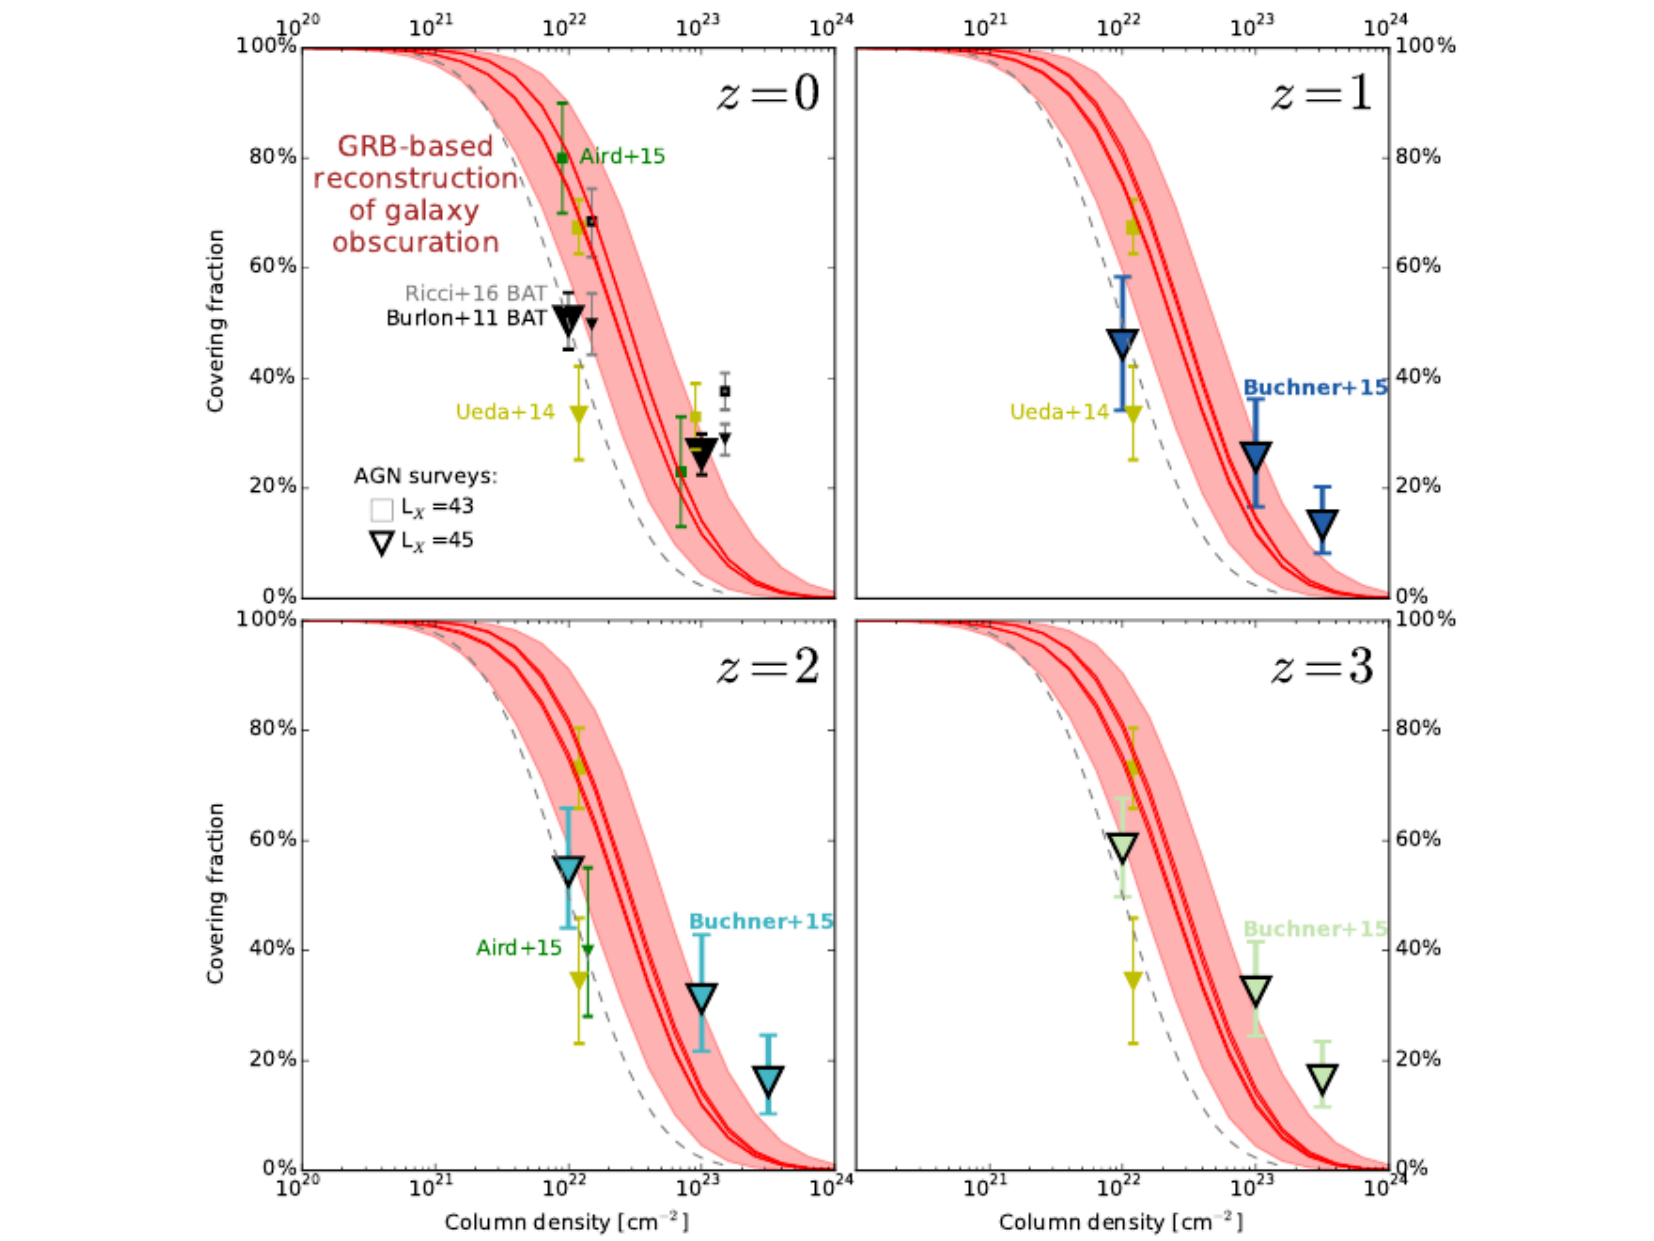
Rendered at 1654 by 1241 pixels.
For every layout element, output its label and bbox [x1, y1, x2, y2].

picture [193, 4, 1467, 1241]
